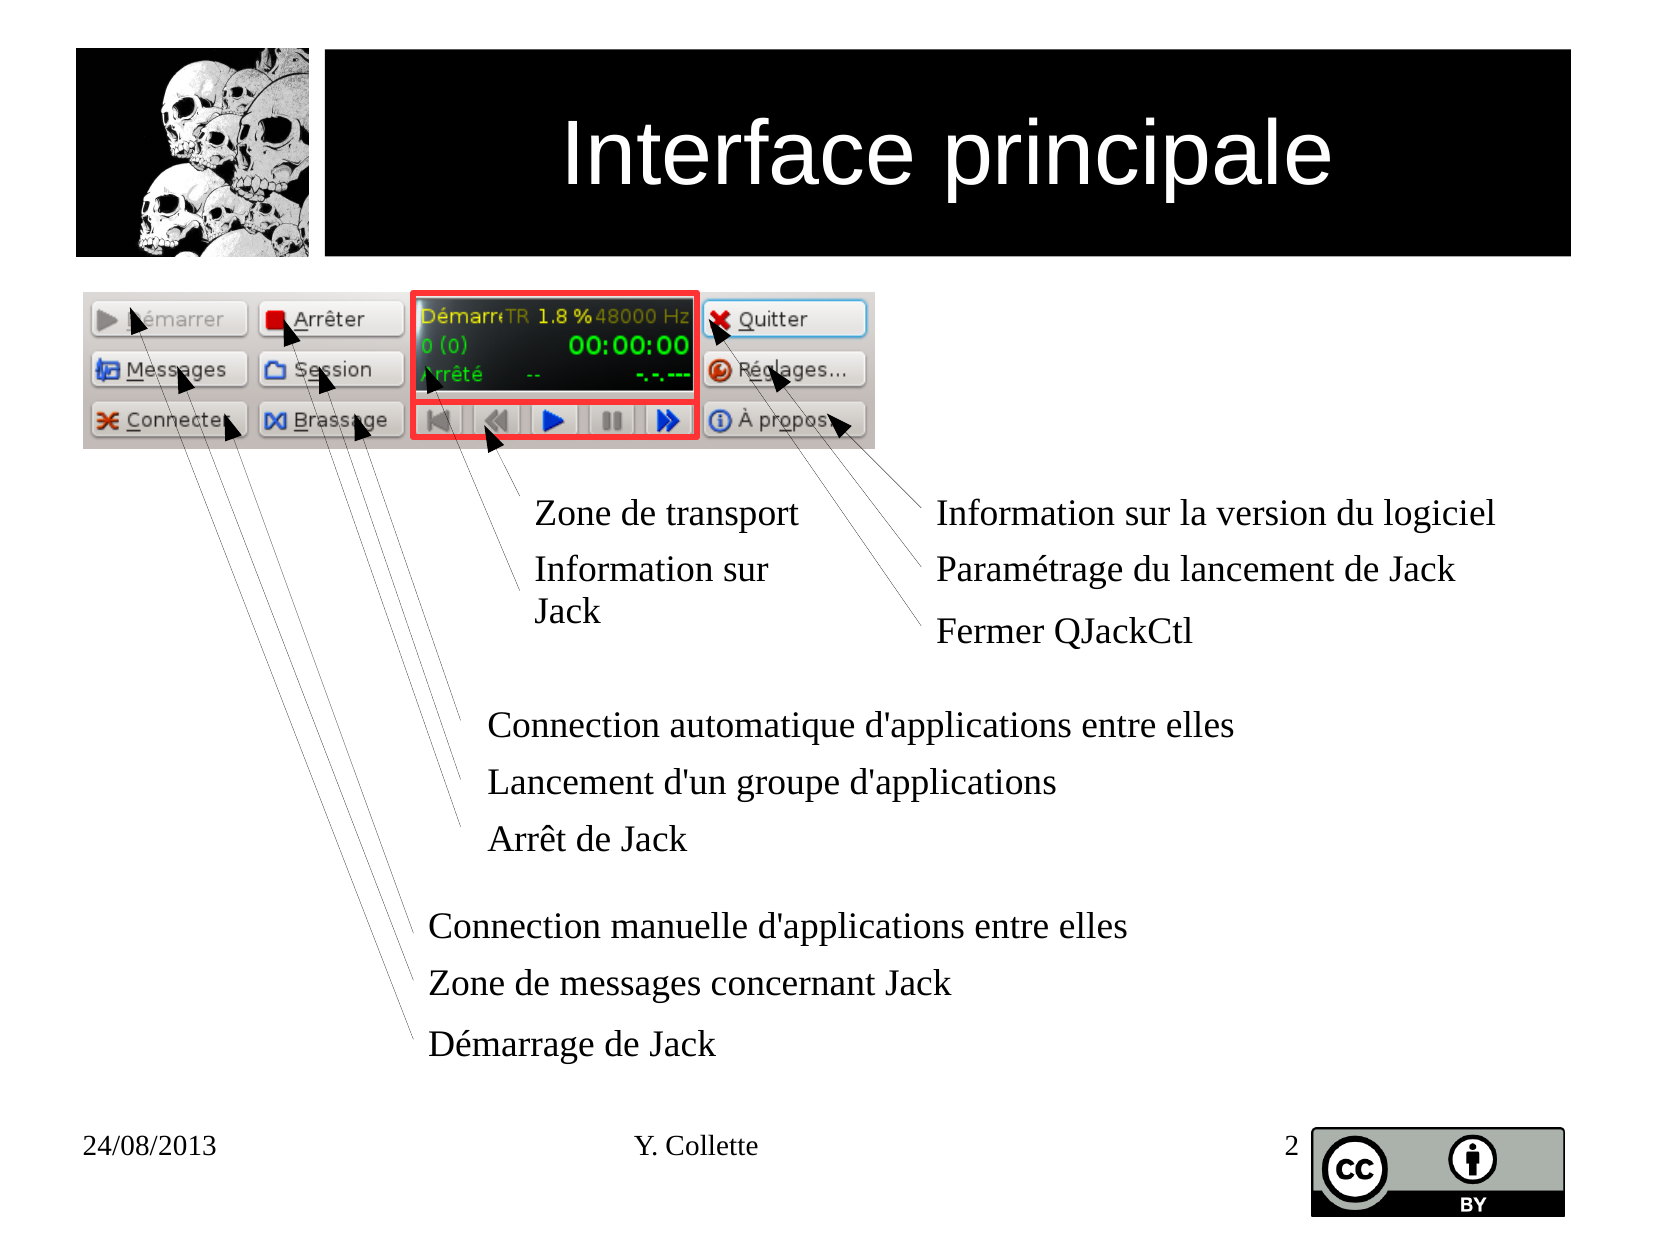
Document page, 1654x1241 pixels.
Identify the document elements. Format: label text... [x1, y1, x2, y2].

text_box Zone de transport [519, 484, 851, 541]
picture [443, 405, 694, 434]
text_box Lancement d'un groupe d'applications [472, 753, 1170, 811]
text_box Fermer QJackCtl [921, 602, 1583, 659]
text_box Démarrage de Jack [413, 1015, 780, 1073]
text_box Arrêt de Jack [472, 810, 745, 867]
text_box Information sur Jack [519, 541, 804, 639]
picture [83, 292, 459, 449]
title Interface principale [324, 49, 1571, 257]
text_box Connection manuelle d'applications entre elles [413, 897, 1217, 954]
text_box Zone de messages concernant Jack [413, 954, 1052, 1011]
text_box Information sur la version du logiciel [921, 484, 1571, 541]
picture [457, 440, 487, 449]
picture [416, 405, 453, 434]
text_box Paramétrage du lancement de Jack [921, 541, 1560, 598]
picture [76, 48, 309, 257]
picture [499, 292, 875, 449]
picture [1311, 1127, 1565, 1217]
picture [416, 296, 694, 399]
text_box Connection automatique d'applications entre elles [472, 696, 1335, 754]
